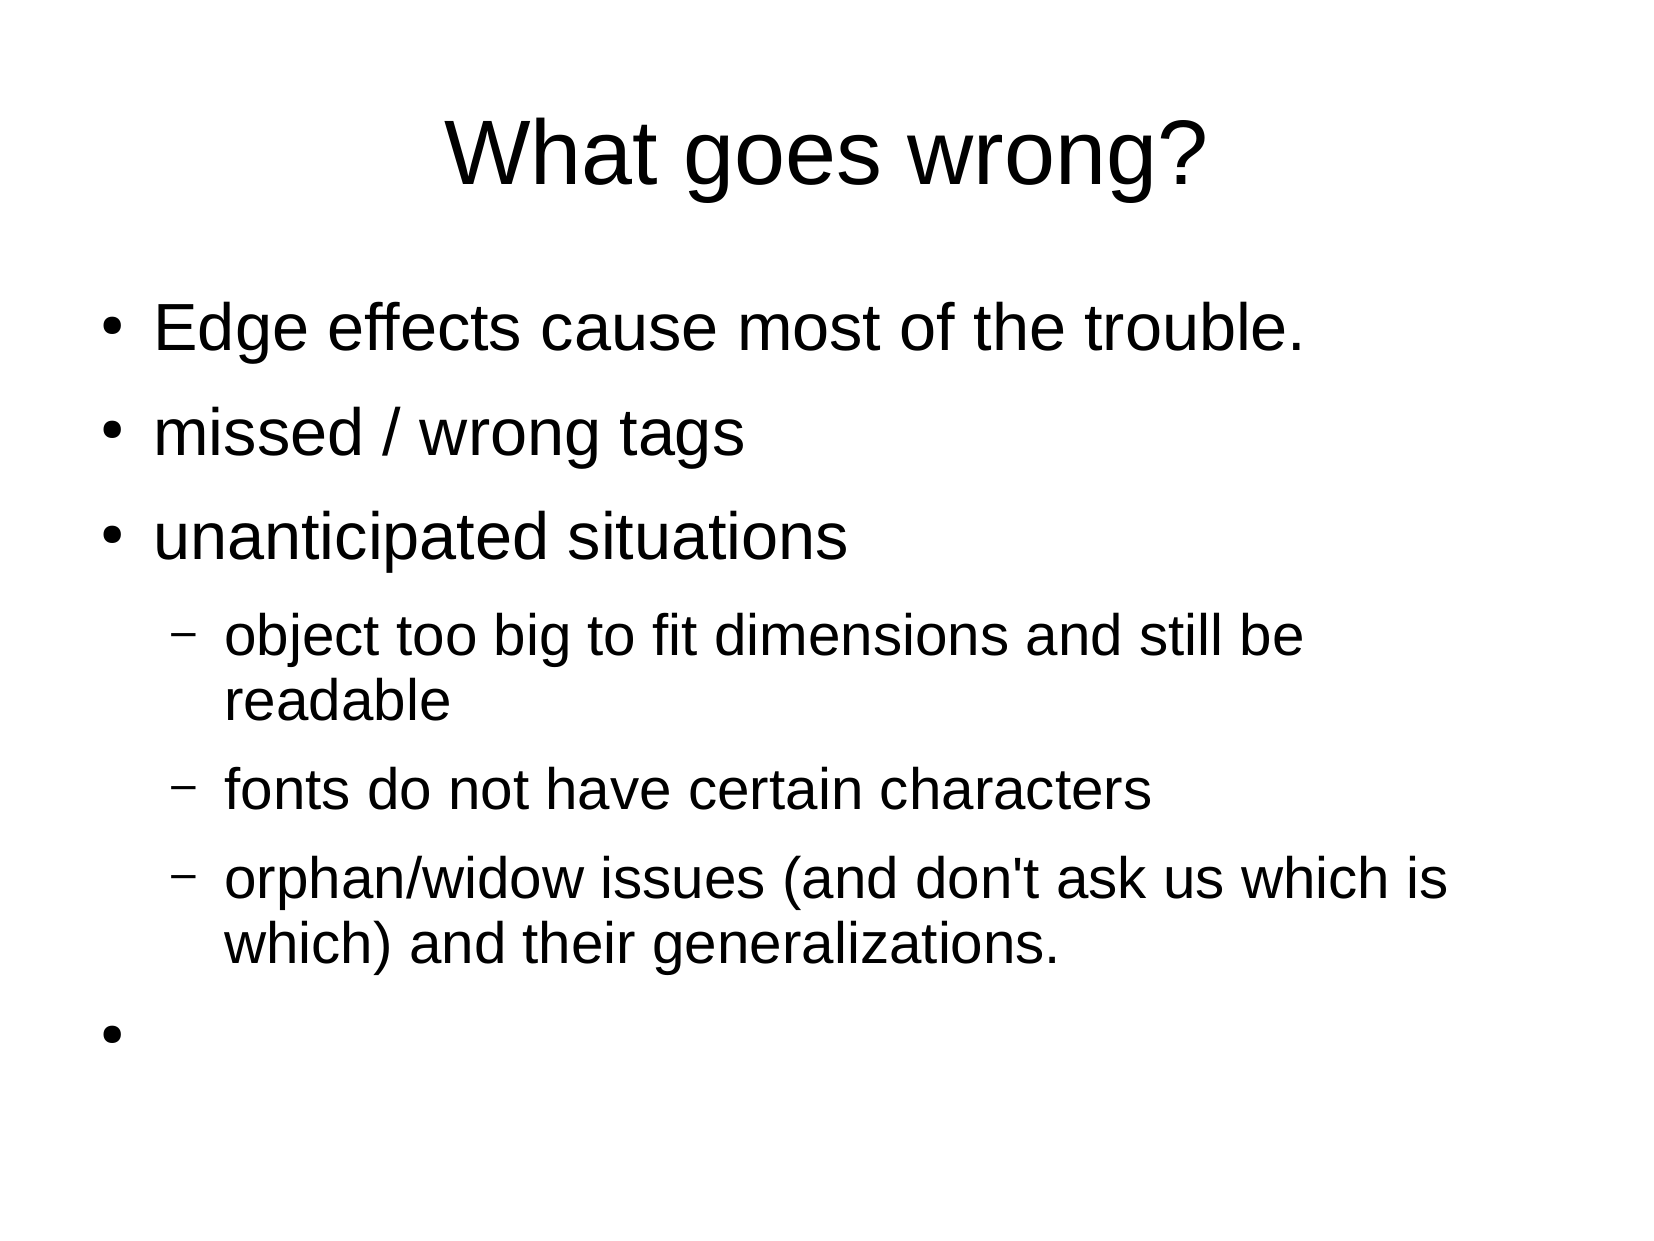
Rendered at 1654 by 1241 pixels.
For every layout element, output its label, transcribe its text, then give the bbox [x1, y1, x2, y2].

title What goes wrong? [82, 49, 1571, 257]
list Edge effects cause most of the trouble. missed / wrong tags unanticipated situations object too big to fit dimensions and still be readable fonts do not have certain characters orphan/widow issues (and don't ask us which is which) and their generalizations. [82, 290, 1538, 1010]
